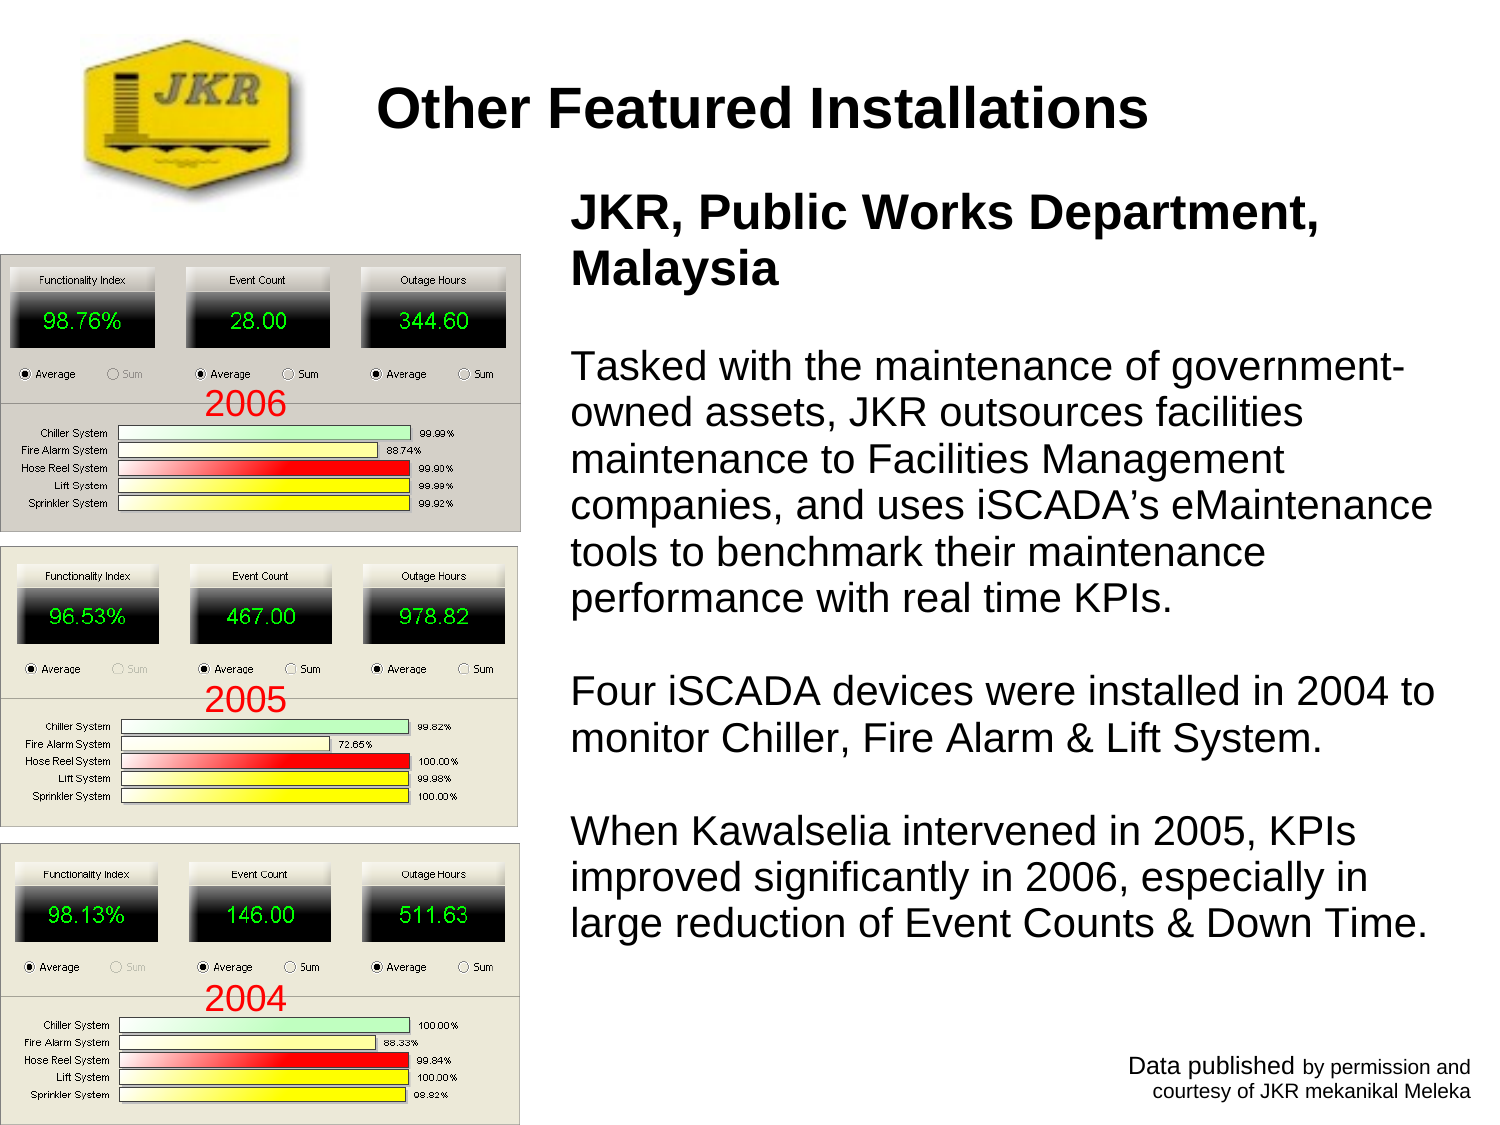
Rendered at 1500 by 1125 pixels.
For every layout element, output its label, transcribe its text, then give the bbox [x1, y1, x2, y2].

text_box 2004 [189, 969, 322, 1027]
picture [80, 34, 310, 212]
text_box Other Featured Installations [361, 68, 1198, 149]
text_box 2006 [189, 375, 322, 433]
text_box 2005 [189, 671, 322, 729]
picture [0, 546, 518, 827]
text_box Data published by permission and courtesy of JKR mekanikal Meleka [1045, 1043, 1486, 1111]
picture [0, 843, 520, 1125]
picture [0, 254, 521, 532]
text_box JKR, Public Works Department, Malaysia Tasked with the maintenance of government-owned assets, JKR outsources facilities maintenance to Facilities Management companies, and uses iSCADA’s eMaintenance tools to benchmark their maintenance performance with real time KPIs. Four iSCADA devices were installed in 2004 to monitor Chiller, Fire Alarm & Lift System. When Kawalselia intervened in 2005, KPIs improved significantly in 2006, especially in large reduction of Event Counts & Down Time. [555, 176, 1471, 968]
